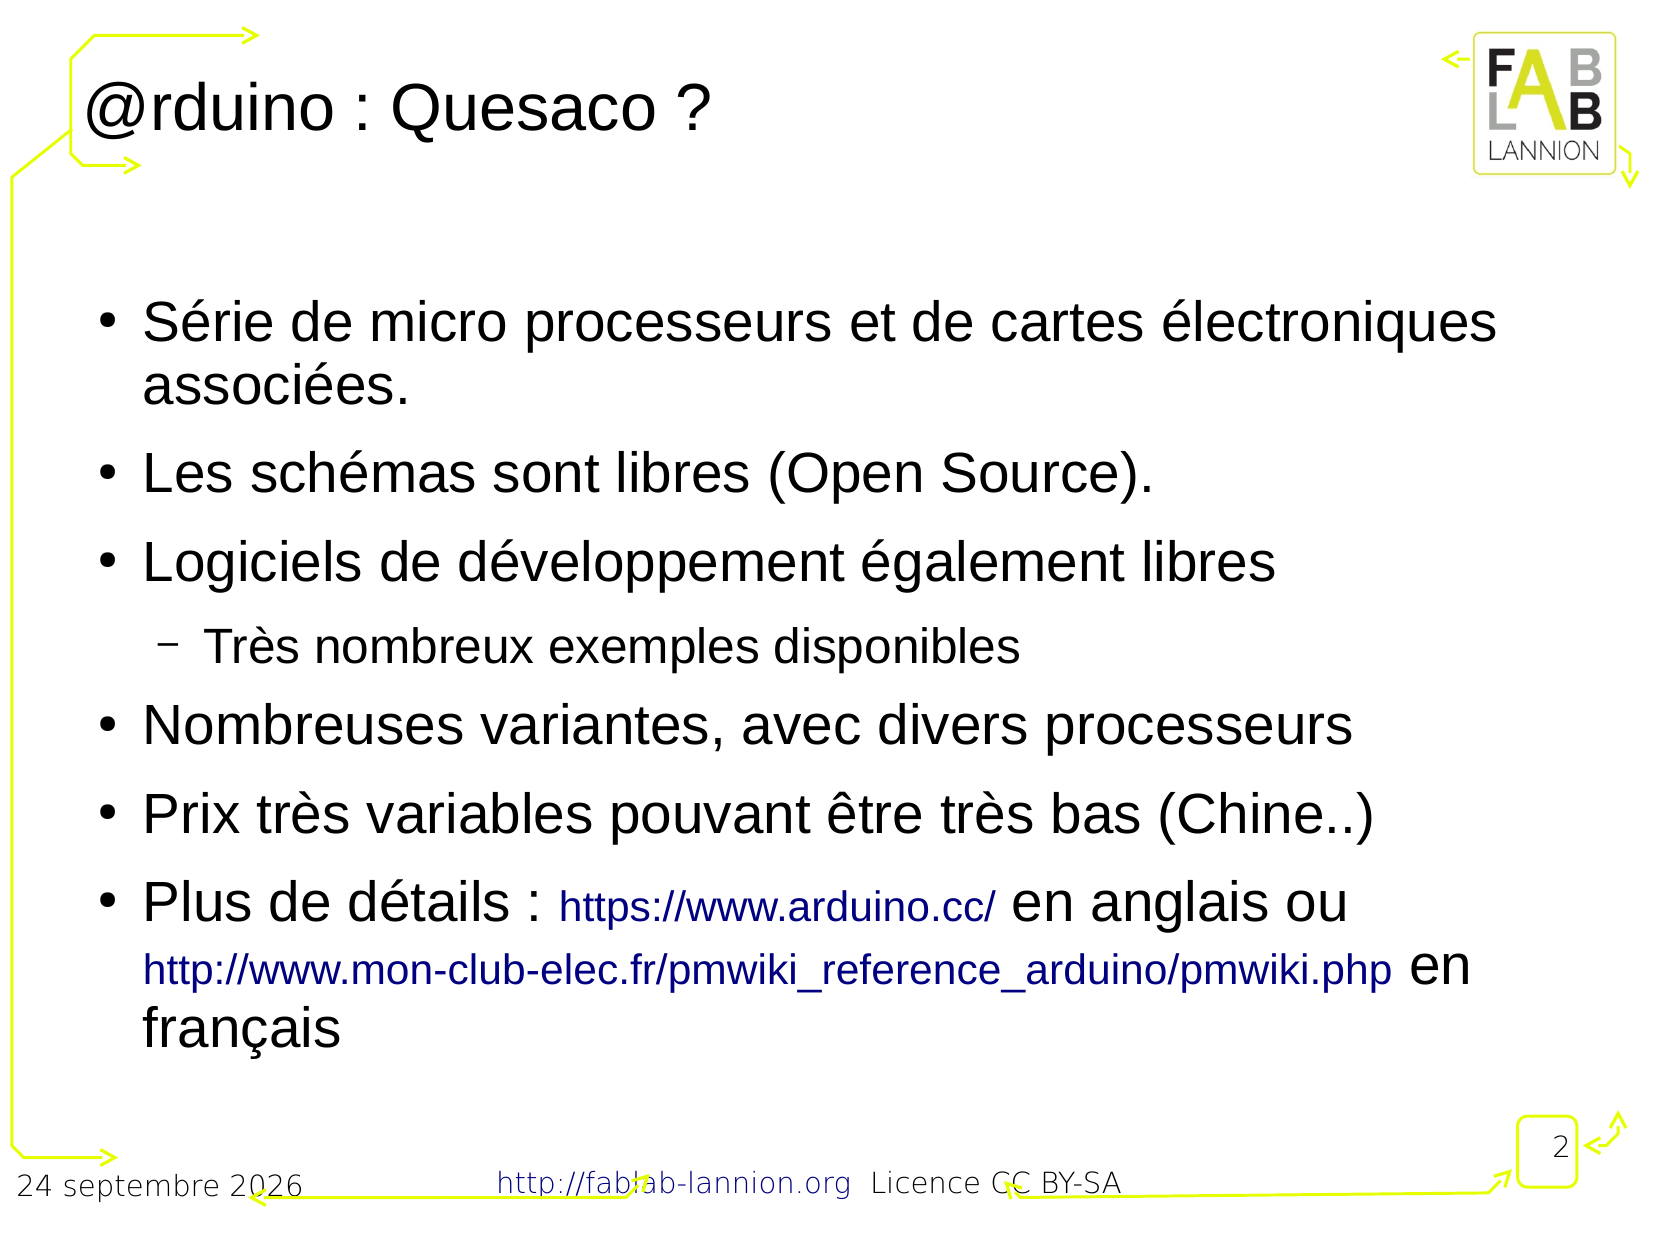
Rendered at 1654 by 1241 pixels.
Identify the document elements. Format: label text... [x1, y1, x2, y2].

picture [1470, 29, 1619, 178]
list Série de micro processeurs et de cartes électroniques associées. Les schémas sont libres (Open Source). Logiciels de développement également libres Très nombreux exemples disponibles Nombreuses variantes, avec divers processeurs Prix très variables pouvant être très bas (Chine..) Plus de détails : https://www.arduino.cc/ en anglais ou http://www.mon-club-elec.fr/pmwiki_reference_arduino/pmwiki.php en français [82, 290, 1571, 1075]
title @rduino : Quesaco ? [82, 49, 1441, 166]
